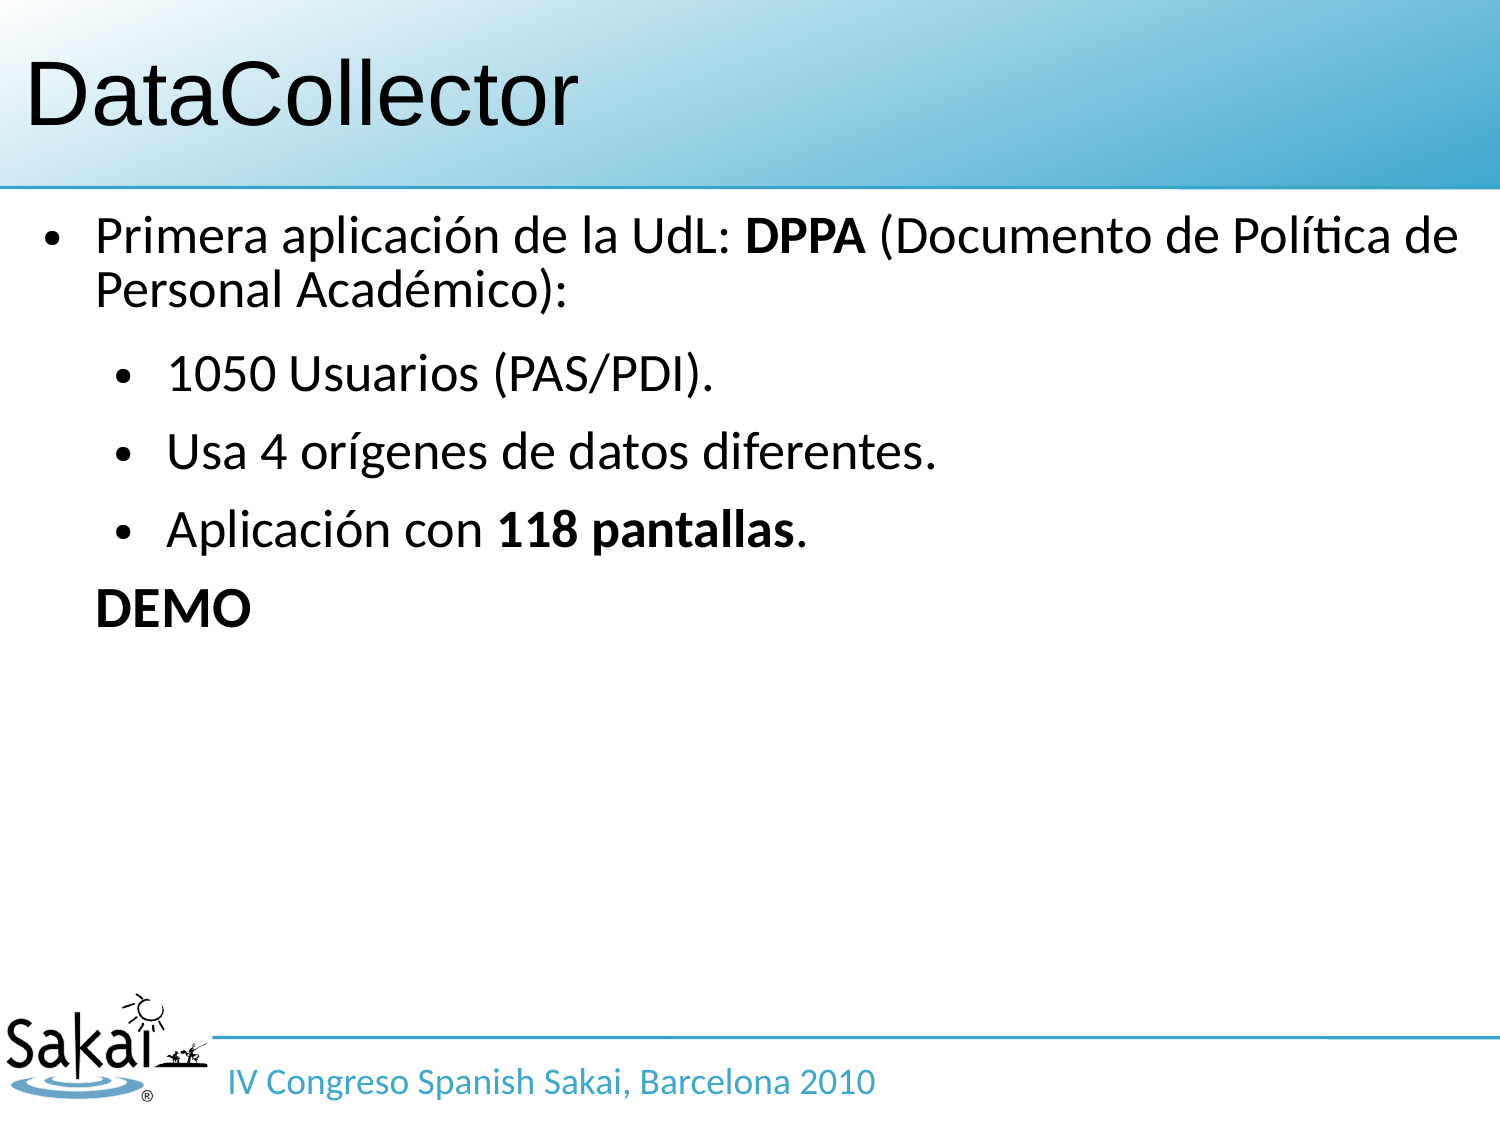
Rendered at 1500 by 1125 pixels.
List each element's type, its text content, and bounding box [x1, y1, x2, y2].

picture [0, 955, 213, 1125]
list Primera aplicación de la UdL: DPPA (Documento de Política de Personal Académico): 1050 Usuarios (PAS/PDI). Usa 4 orígenes de datos diferentes. Aplicación con 118 pantallas. DEMO [24, 212, 1475, 1025]
title DataCollector [24, 24, 1475, 163]
